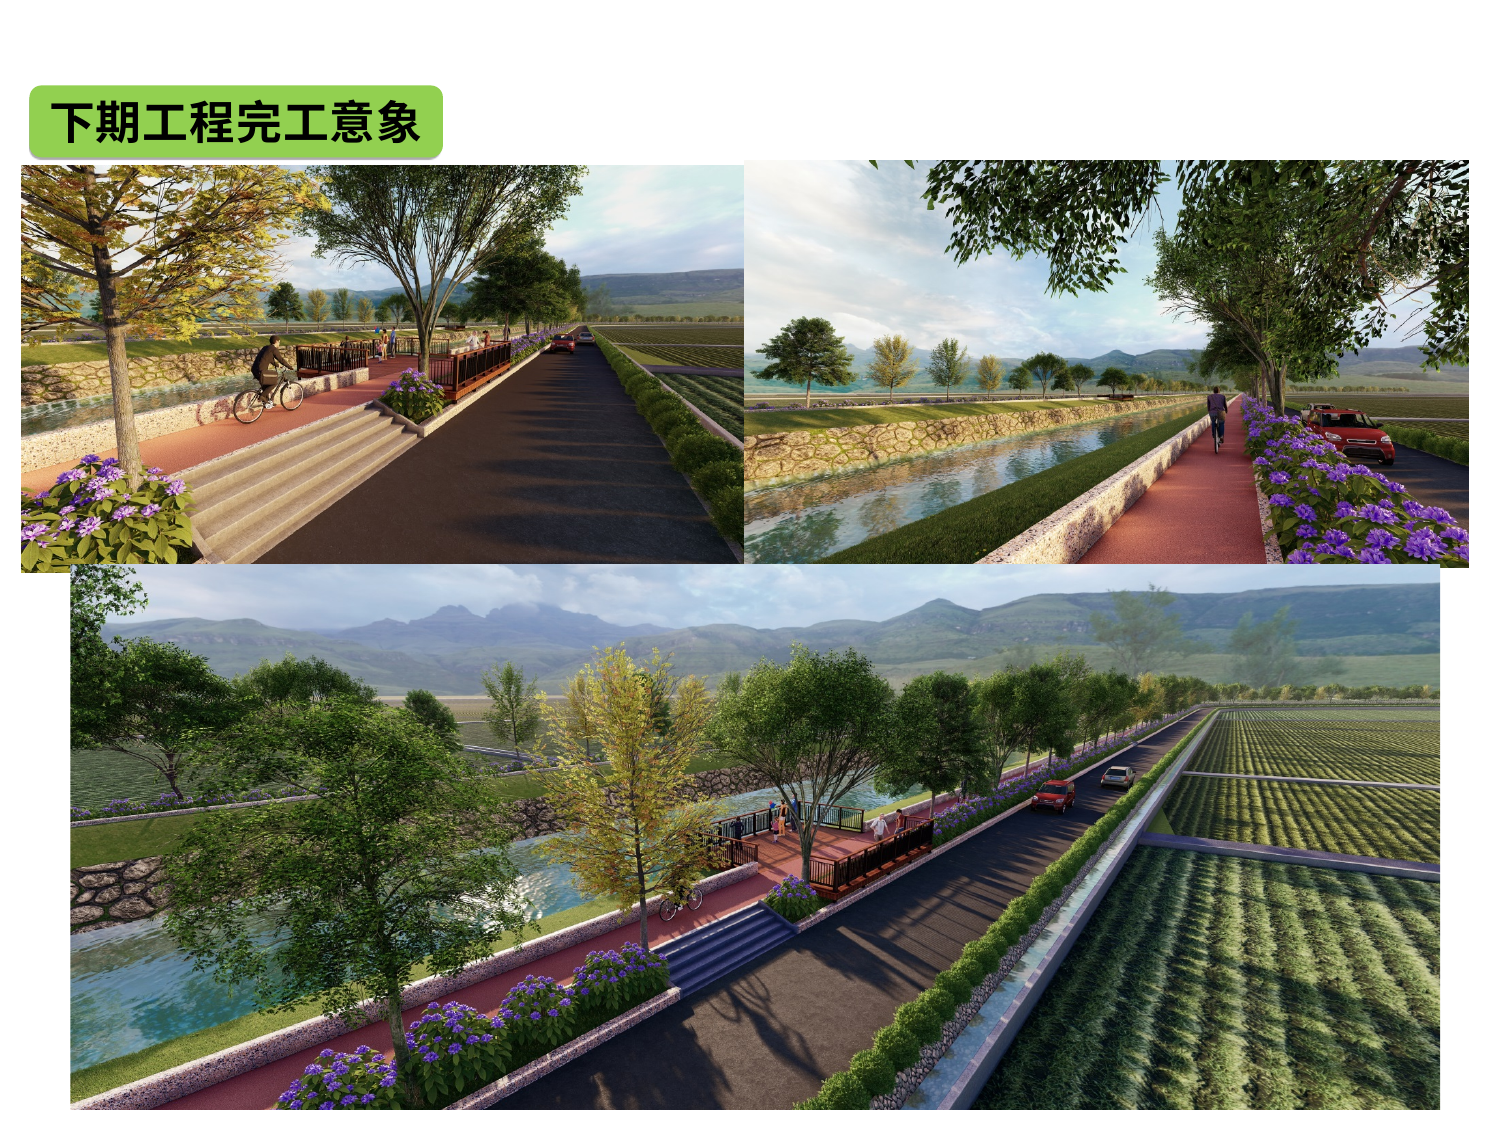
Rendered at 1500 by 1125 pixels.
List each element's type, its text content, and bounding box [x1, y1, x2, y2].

picture [21, 160, 1469, 1110]
text_box 下期工程完工意象 [29, 85, 443, 158]
